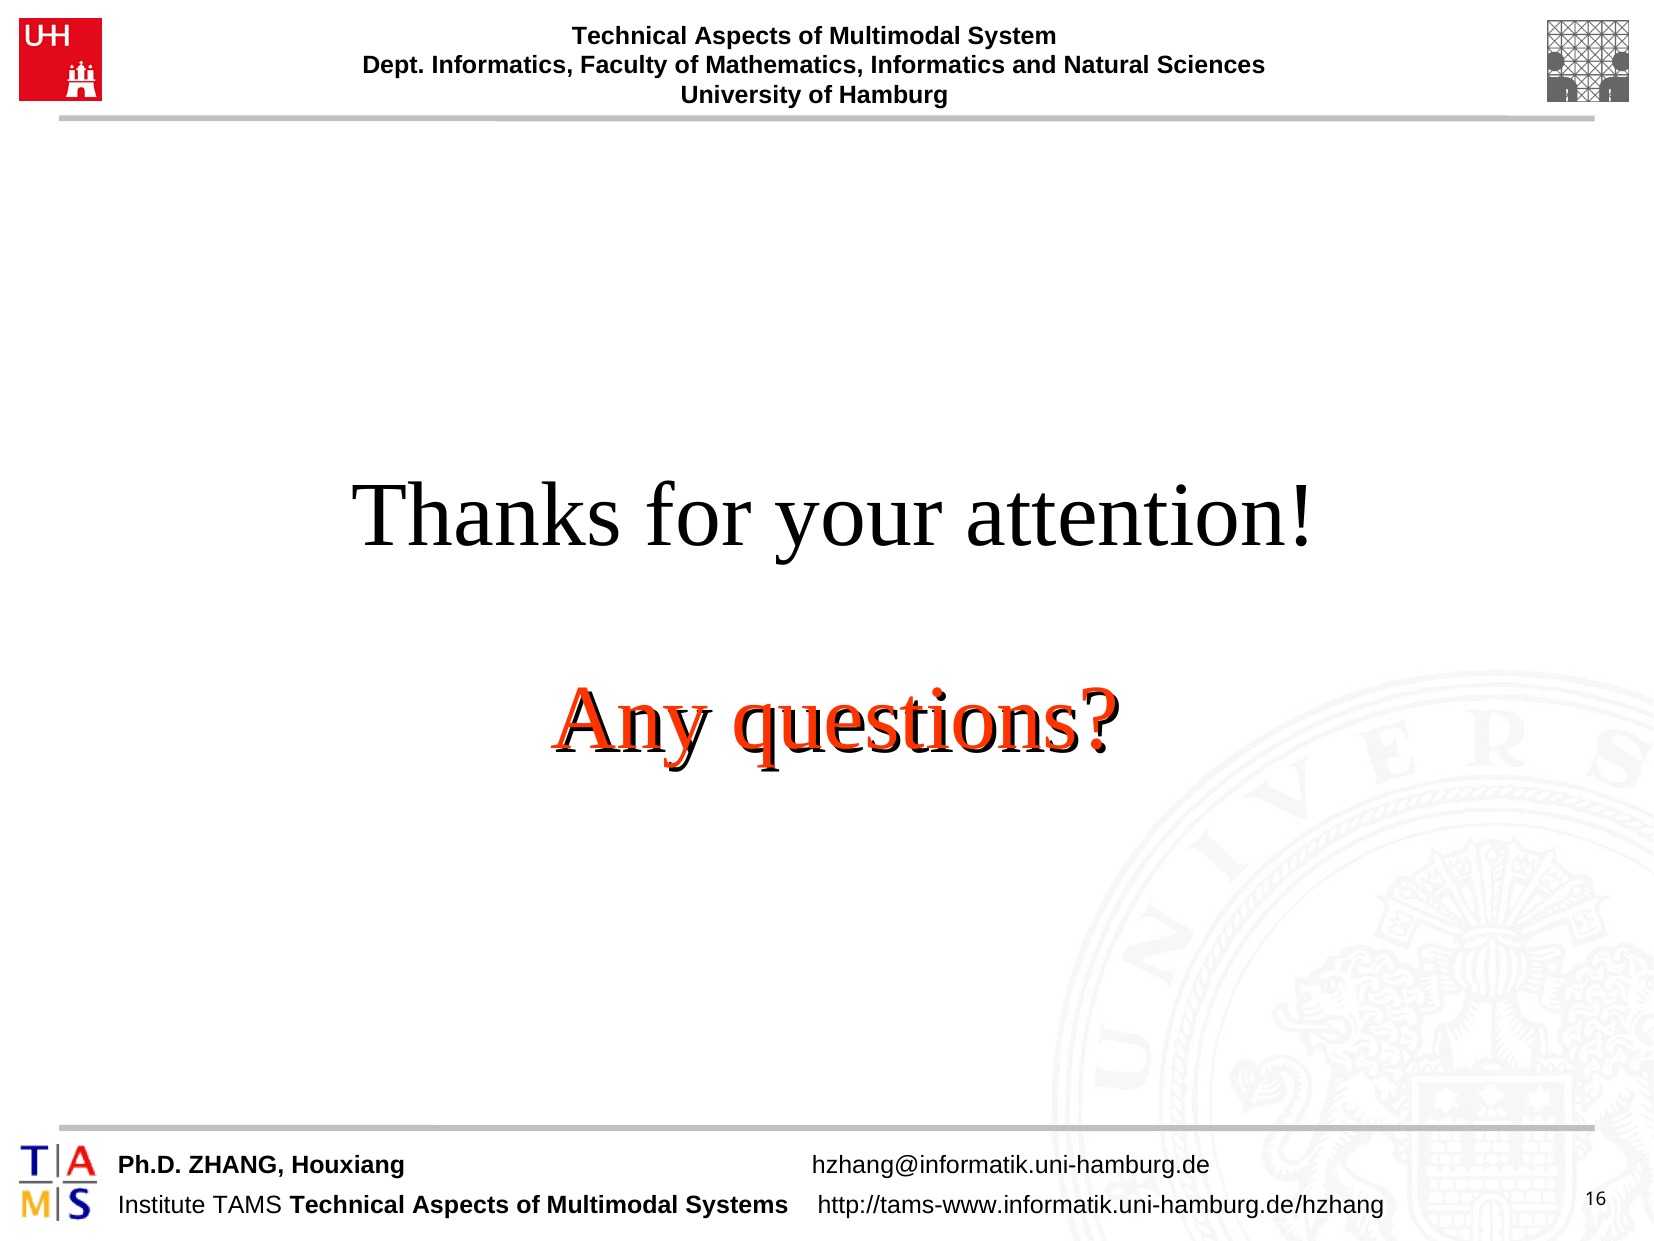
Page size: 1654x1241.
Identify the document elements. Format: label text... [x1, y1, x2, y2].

picture [19, 1144, 97, 1221]
picture [1547, 20, 1629, 102]
picture [19, 18, 102, 101]
title Thanks for your attention! Any questions? [147, 385, 1524, 949]
